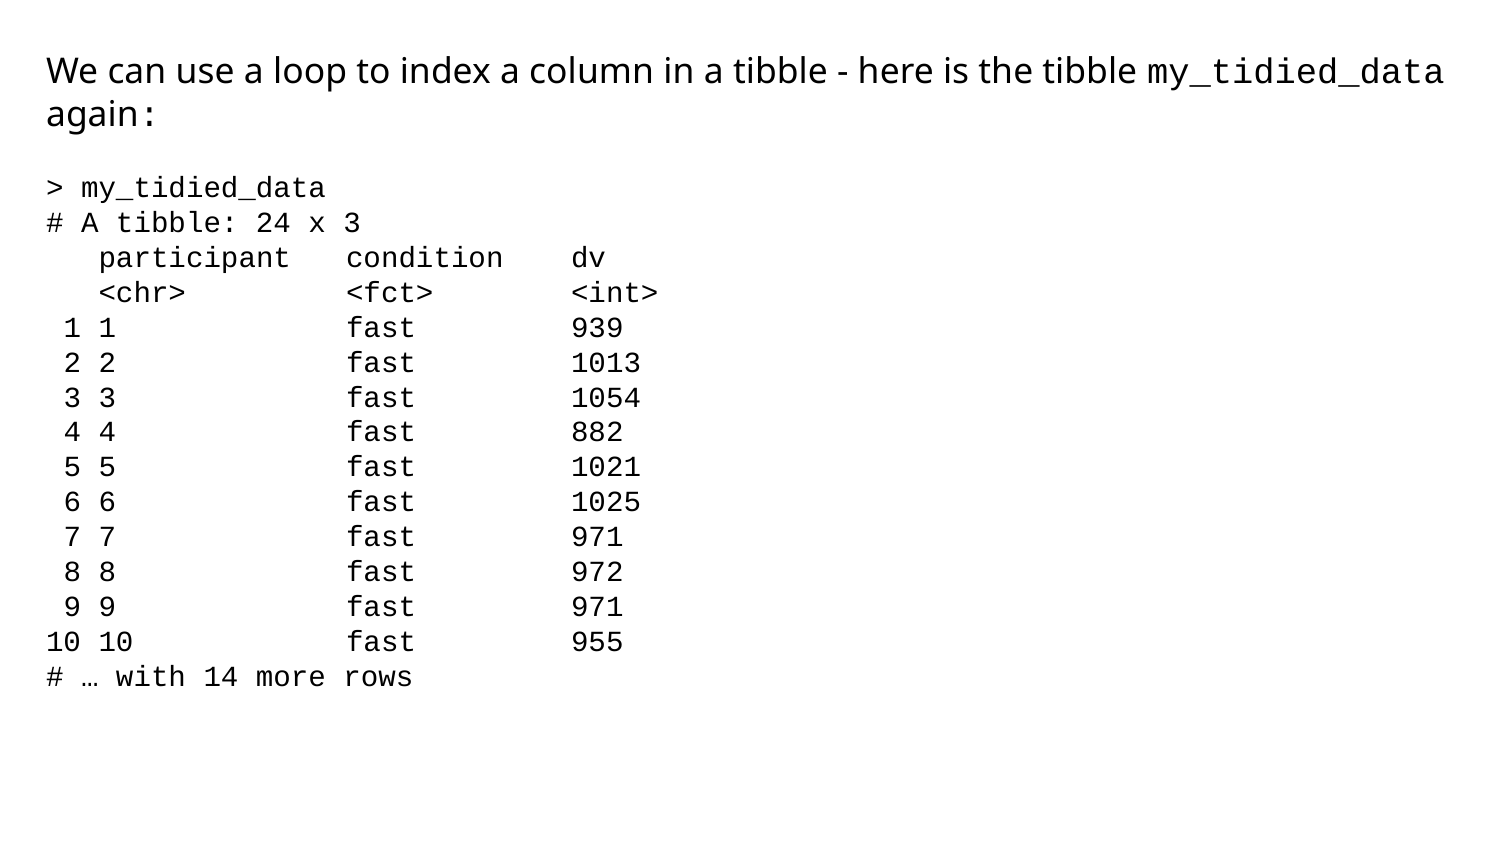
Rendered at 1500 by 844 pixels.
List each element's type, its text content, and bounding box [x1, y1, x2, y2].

text_box We can use a loop to index a column in a tibble - here is the tibble my_tidied_data again: > my_tidied_data # A tibble: 24 x 3 participant condition dv <chr> <fct> <int> 1 1 fast 939 2 2 fast 1013 3 3 fast 1054 4 4 fast 882 5 5 fast 1021 6 6 fast 1025 7 7 fast 971 8 8 fast 972 9 9 fast 971 10 10 fast 955 # … with 14 more rows [31, 33, 1462, 814]
